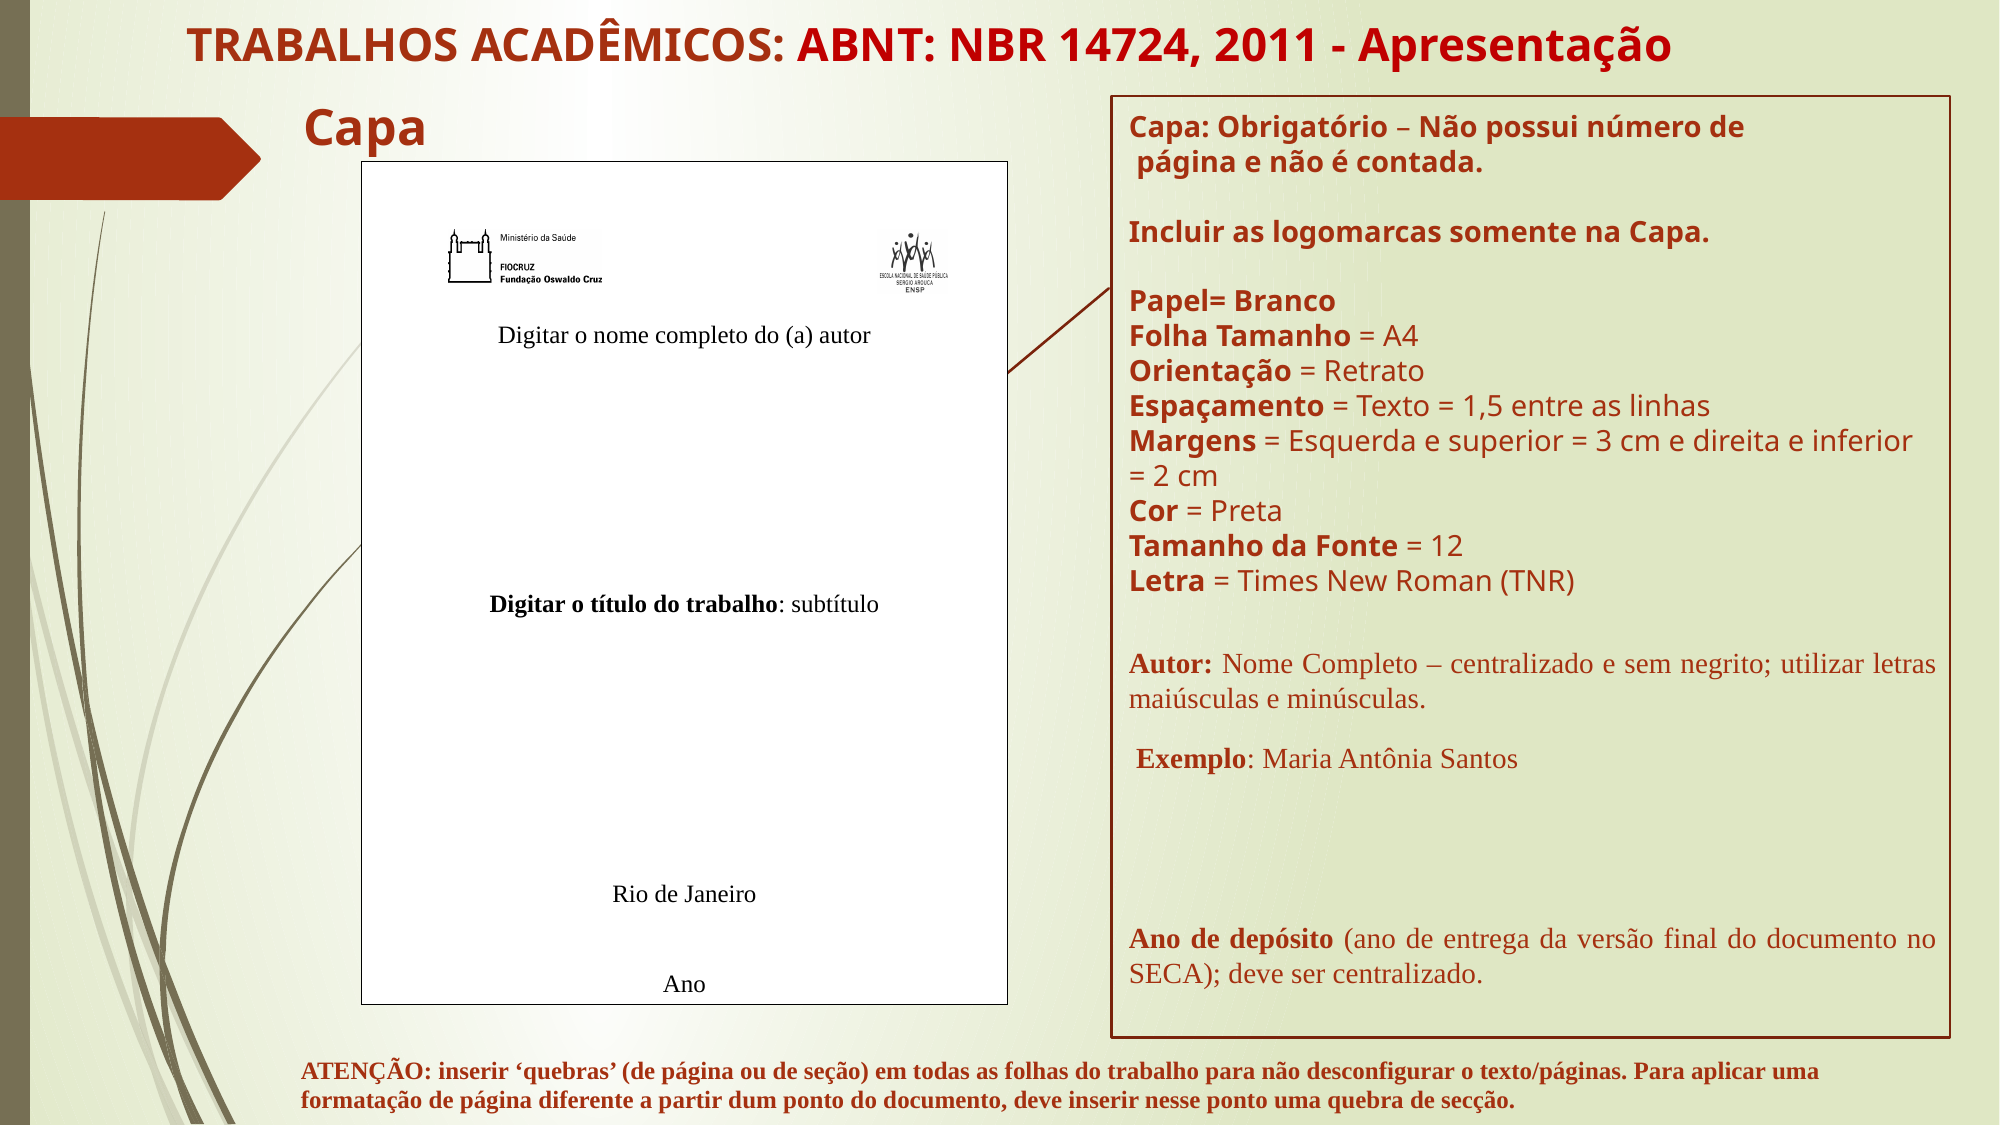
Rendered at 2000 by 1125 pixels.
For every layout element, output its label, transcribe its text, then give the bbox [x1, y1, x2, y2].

text_box Digitar o nome completo do (a) autor Digitar o título do trabalho: subtítulo Rio de Janeiro Ano [361, 161, 1008, 1005]
picture [447, 229, 603, 284]
text_box Capa: Obrigatório – Não possui número de página e não é contada. Incluir as logomarcas somente na Capa. Papel= Branco Folha Tamanho = A4 Orientação = Retrato Espaçamento = Texto = 1,5 entre as linhas Margens = Esquerda e superior = 3 cm e direita e inferior = 2 cm Cor = Preta Tamanho da Fonte = 12 Letra = Times New Roman (TNR) Autor: Nome Completo – centralizado e sem negrito; utilizar letras maiúsculas e minúsculas. Exemplo: Maria Antônia Santos Ano de depósito (ano de entrega da versão final do documento no SECA); deve ser centralizado. [1114, 100, 1953, 998]
text_box ATENÇÃO: inserir ‘quebras’ (de página ou de seção) em todas as folhas do trabalho para não desconfigurar o texto/páginas. Para aplicar uma formatação de página diferente a partir dum ponto do documento, deve inserir nesse ponto uma quebra de secção. [286, 1046, 1862, 1122]
text_box TRABALHOS ACADÊMICOS: ABNT: NBR 14724, 2011 - Apresentação [171, 8, 1843, 99]
picture [877, 229, 948, 294]
chart [449, 230, 604, 287]
title Capa [288, 99, 698, 153]
chart [878, 230, 951, 298]
